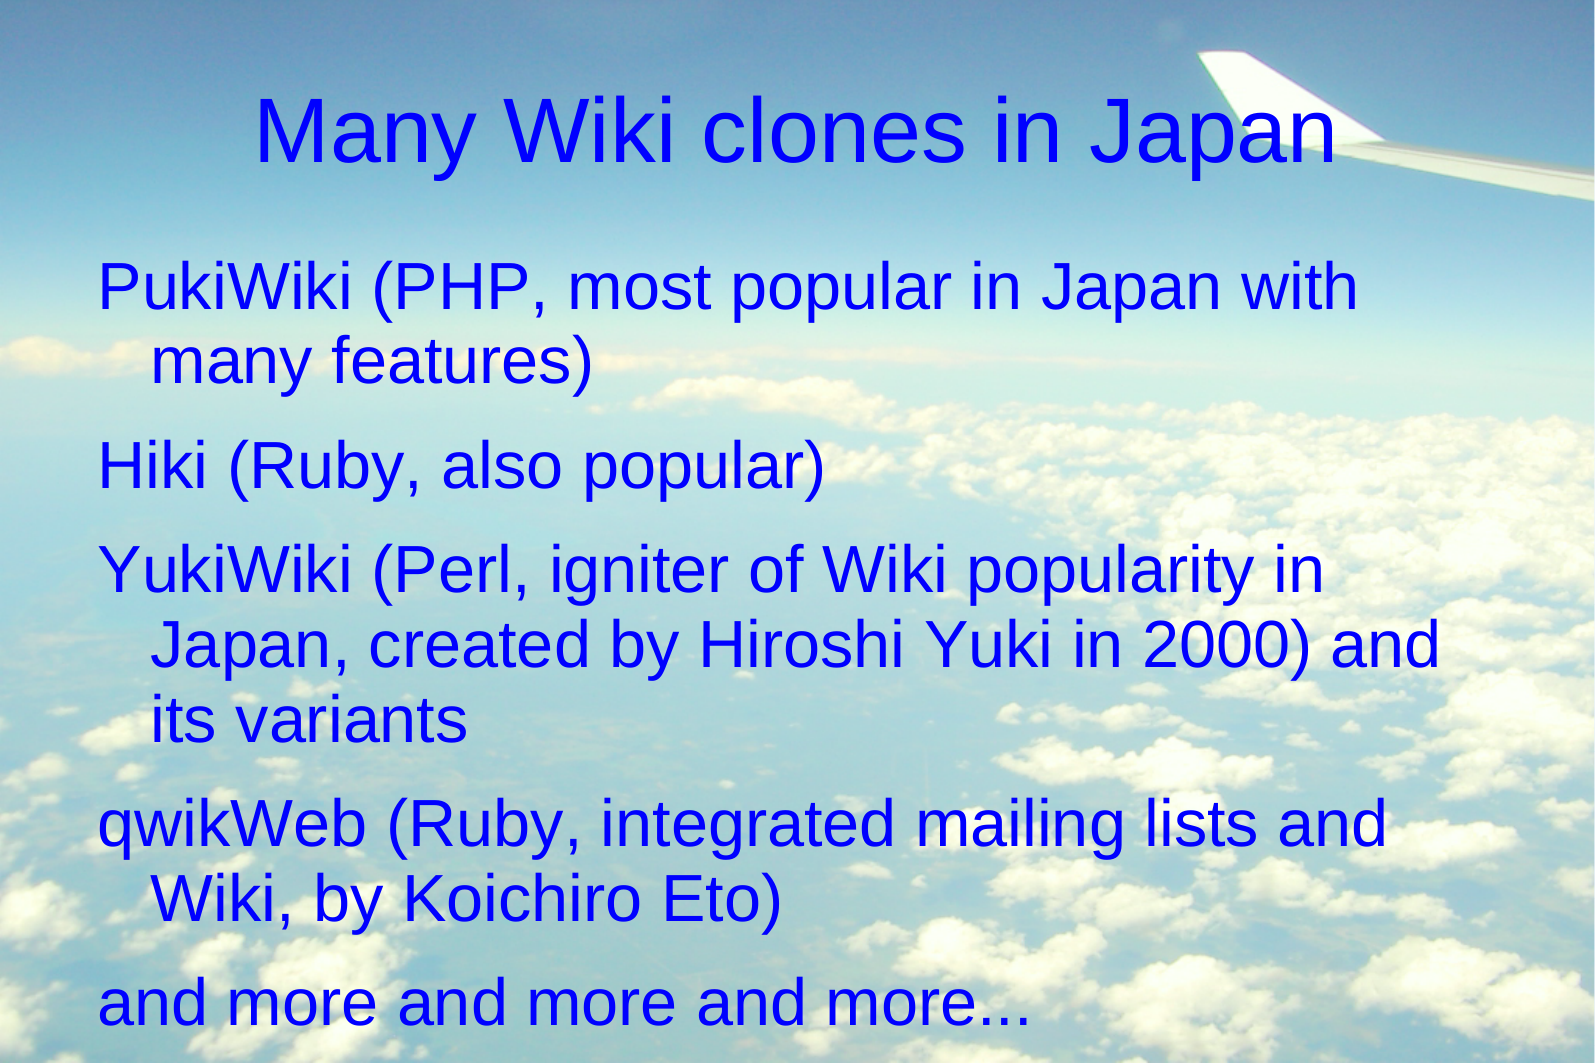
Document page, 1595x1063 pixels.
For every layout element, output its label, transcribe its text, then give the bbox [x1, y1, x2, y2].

picture [0, 0, 1595, 1063]
list PukiWiki (PHP, most popular in Japan with many features) Hiki (Ruby, also popular) YukiWiki (Perl, igniter of Wiki popularity in Japan, created by Hiroshi Yuki in 2000) and its variants qwikWeb (Ruby, integrated mailing lists and Wiki, by Koichiro Eto) and more and more and more... [79, 248, 1515, 1040]
title Many Wiki clones in Japan [79, 42, 1515, 220]
